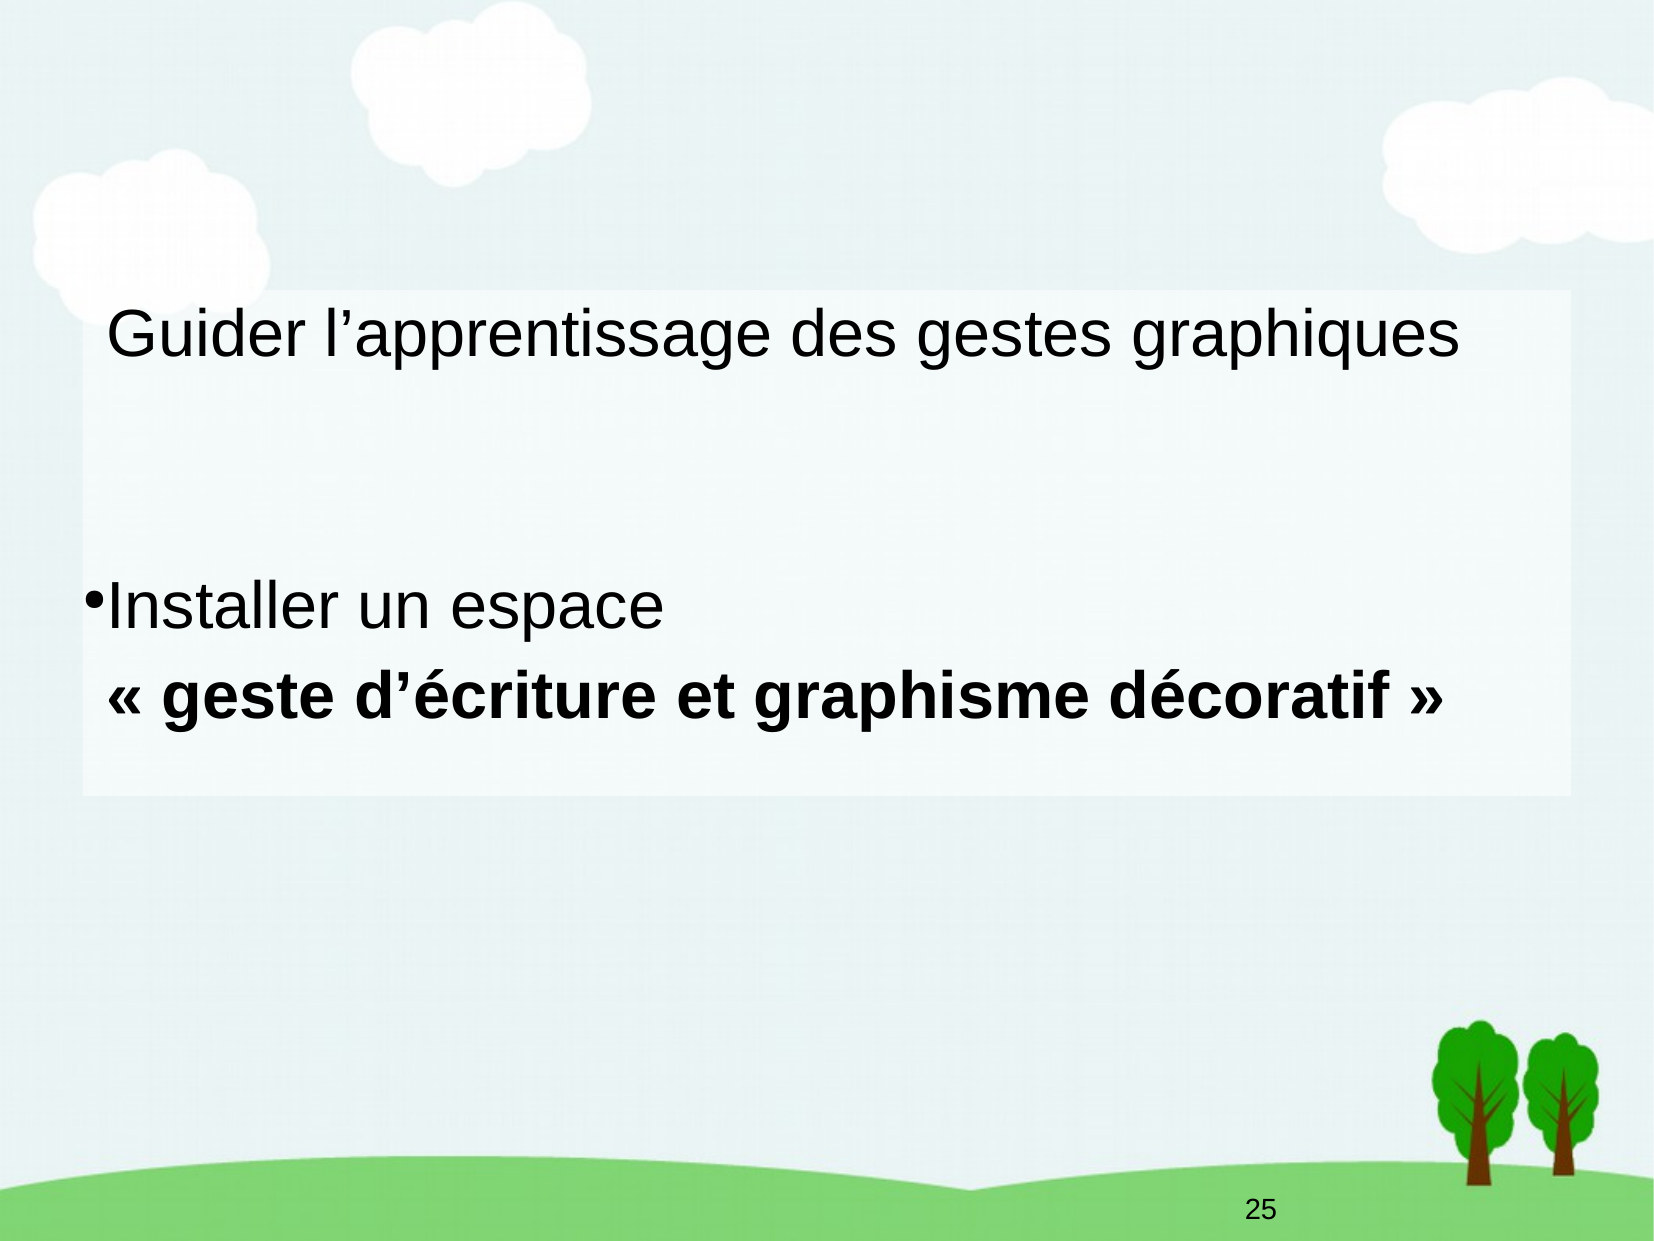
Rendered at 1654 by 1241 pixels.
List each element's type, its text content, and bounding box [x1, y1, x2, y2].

text_box <numéro> [1244, 1190, 1630, 1241]
picture [0, 0, 1654, 1241]
list Guider l’apprentissage des gestes graphiques Installer un espace « geste d’écriture et graphisme décoratif » [82, 290, 1571, 796]
